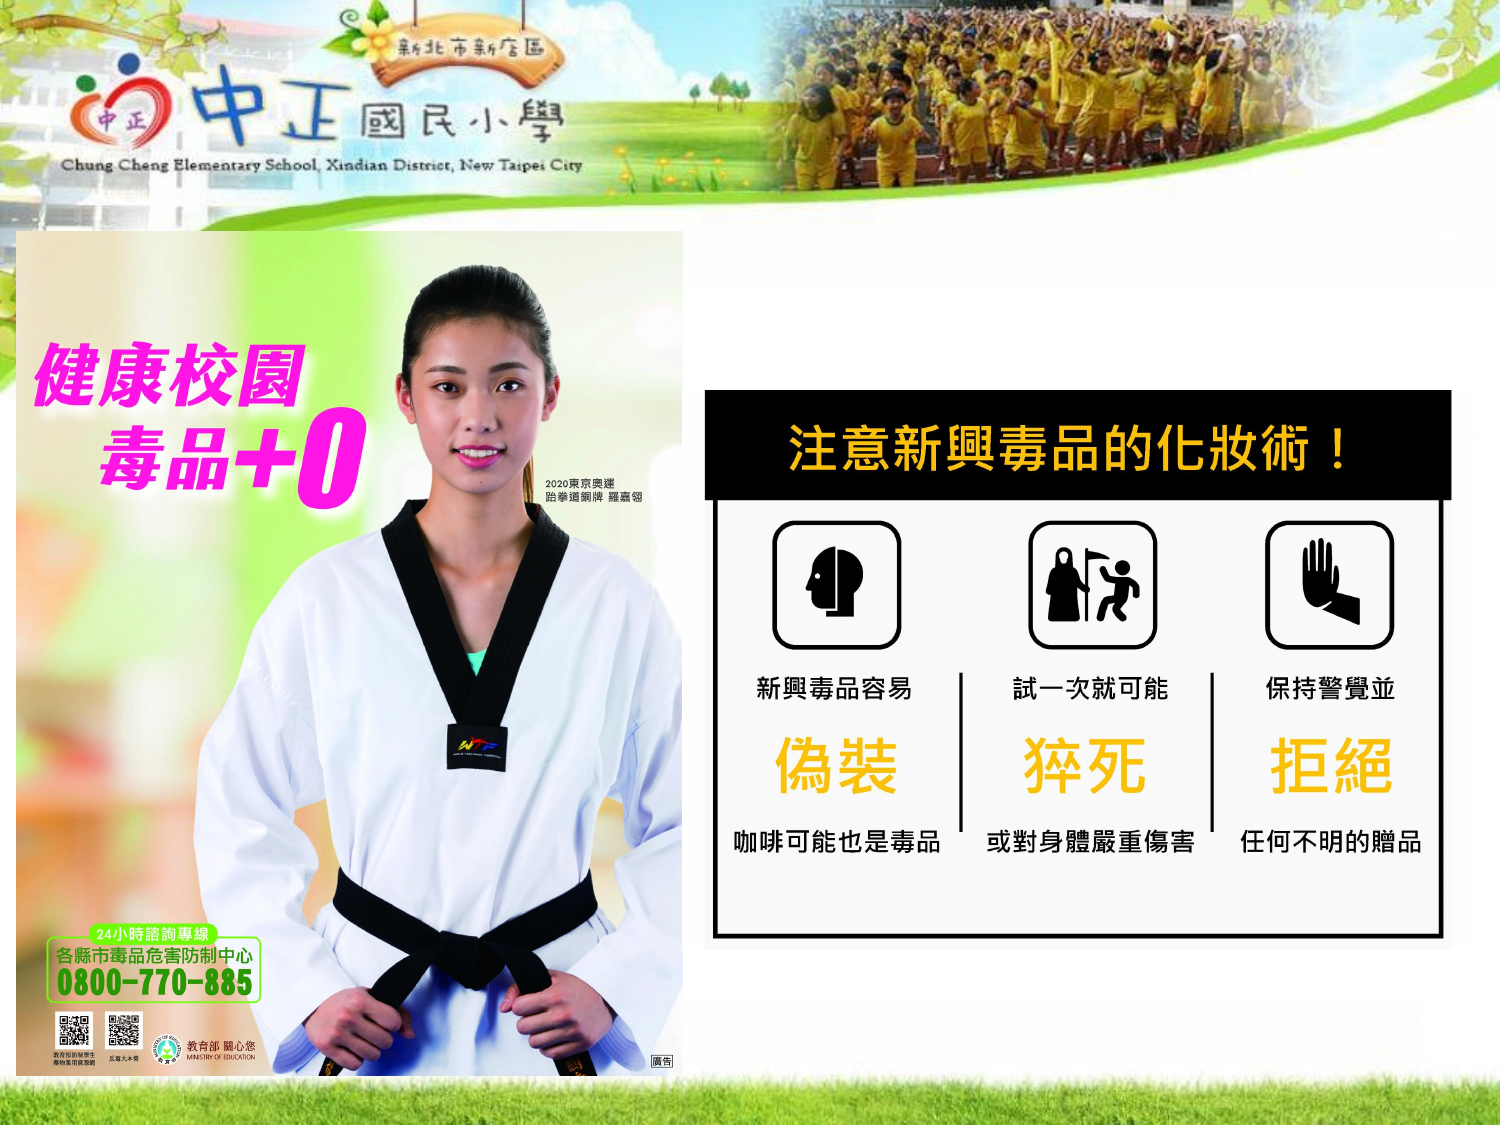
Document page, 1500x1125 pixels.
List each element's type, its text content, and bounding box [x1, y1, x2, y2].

title 防制學生藥物濫用 [683, 295, 1500, 597]
picture [16, 231, 1474, 1076]
